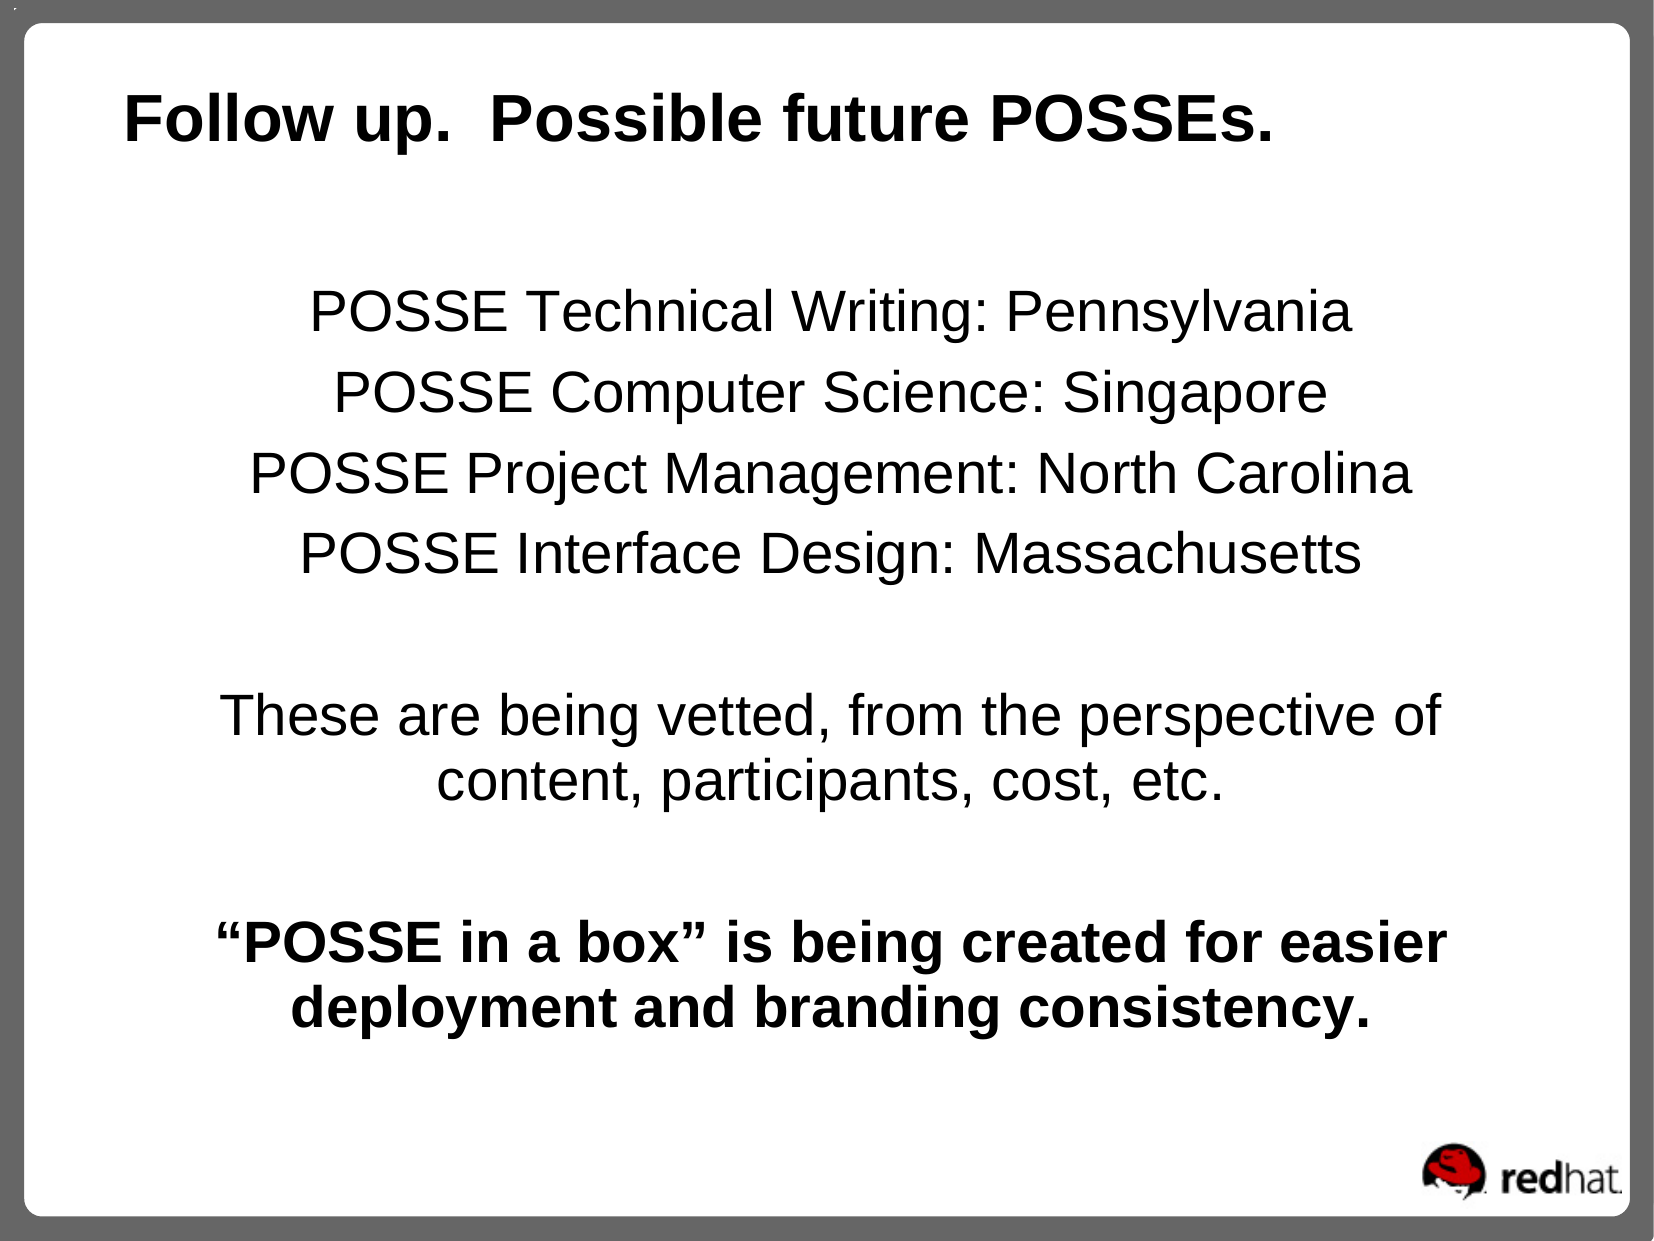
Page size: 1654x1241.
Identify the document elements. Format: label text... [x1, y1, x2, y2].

title Follow up. Possible future POSSEs. [123, 63, 1530, 175]
picture [1421, 1141, 1622, 1209]
subtitle POSSE Technical Writing: Pennsylvania POSSE Computer Science: Singapore POSSE Project Management: North Carolina POSSE Interface Design: Massachusetts These are being vetted, from the perspective of content, participants, cost, etc. “POSSE in a box” is being created for easier deployment and branding consistency. [128, 193, 1535, 1126]
